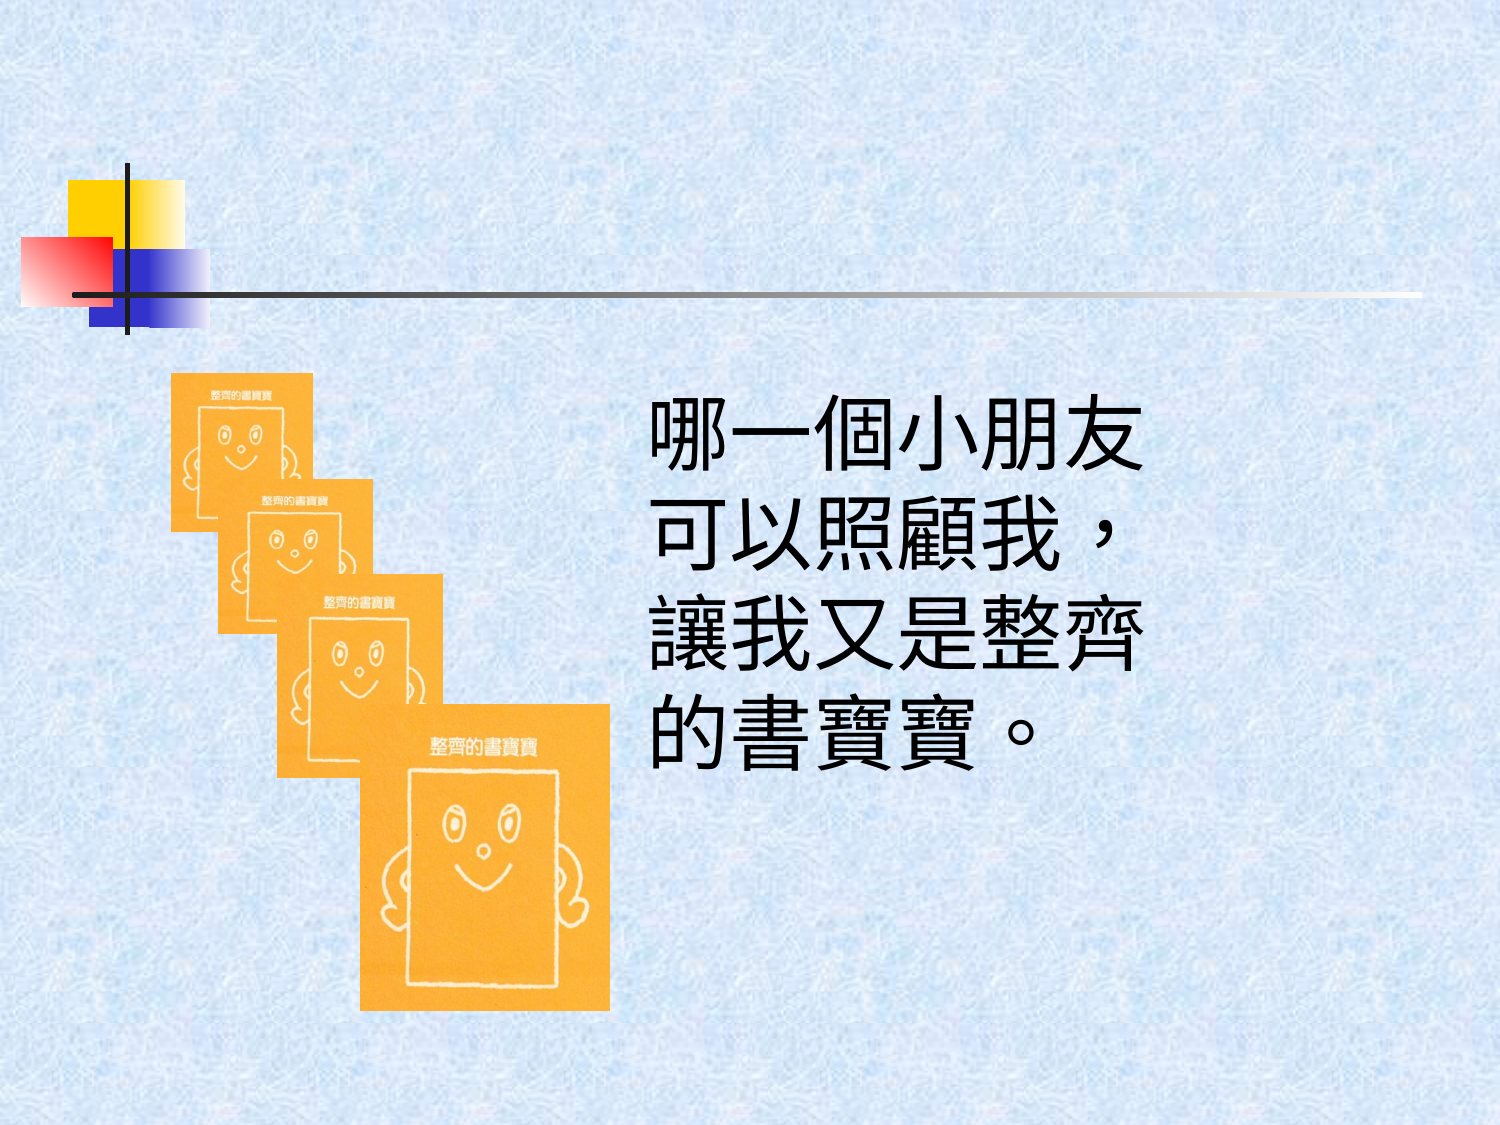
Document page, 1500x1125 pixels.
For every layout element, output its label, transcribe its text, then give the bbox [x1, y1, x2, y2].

text_box 哪一個小朋友可以照顧我，讓我又是整齊的書寶寶。 [631, 373, 1223, 793]
picture [171, 373, 610, 1011]
